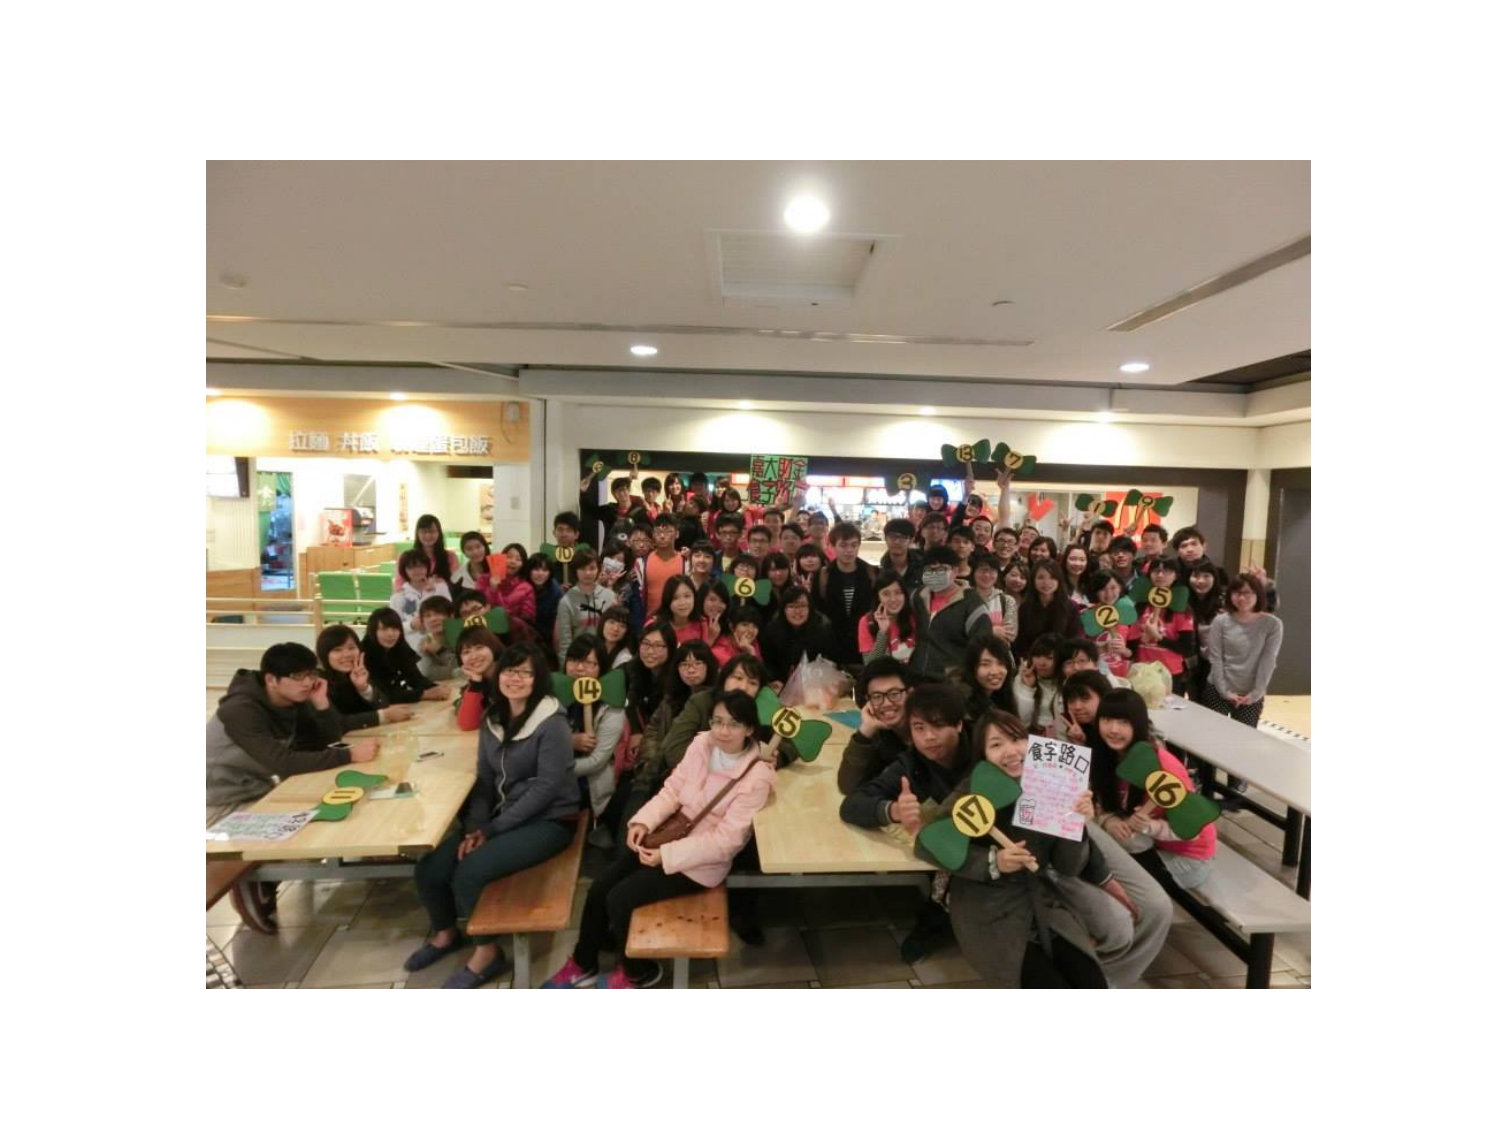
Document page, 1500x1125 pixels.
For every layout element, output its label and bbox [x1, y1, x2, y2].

picture [206, 160, 1311, 989]
